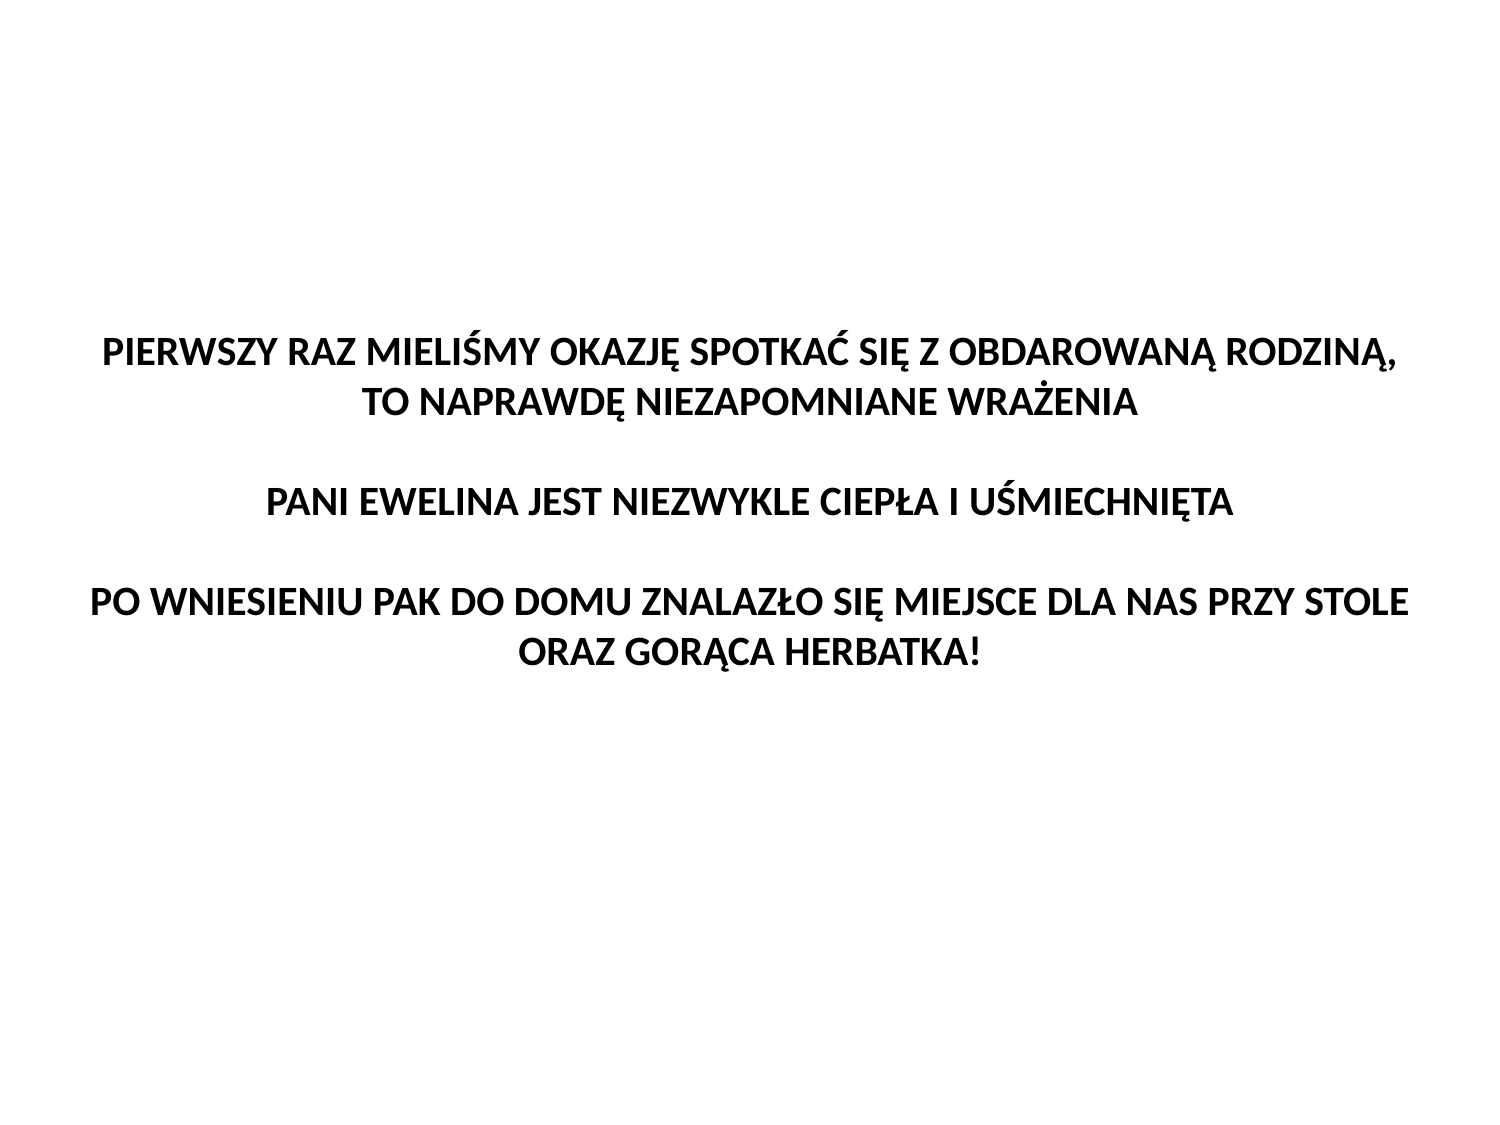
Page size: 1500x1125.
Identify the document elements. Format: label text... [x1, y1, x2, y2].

text_box PIERWSZY RAZ MIELIŚMY OKAZJĘ SPOTKAĆ SIĘ Z OBDAROWANĄ RODZINĄ, TO NAPRAWDĘ NIEZAPOMNIANE WRAŻENIA PANI EWELINA JEST NIEZWYKLE CIEPŁA I UŚMIECHNIĘTA PO WNIESIENIU PAK DO DOMU ZNALAZŁO SIĘ MIEJSCE DLA NAS PRZY STOLE ORAZ GORĄCA HERBATKA! [70, 316, 1430, 685]
